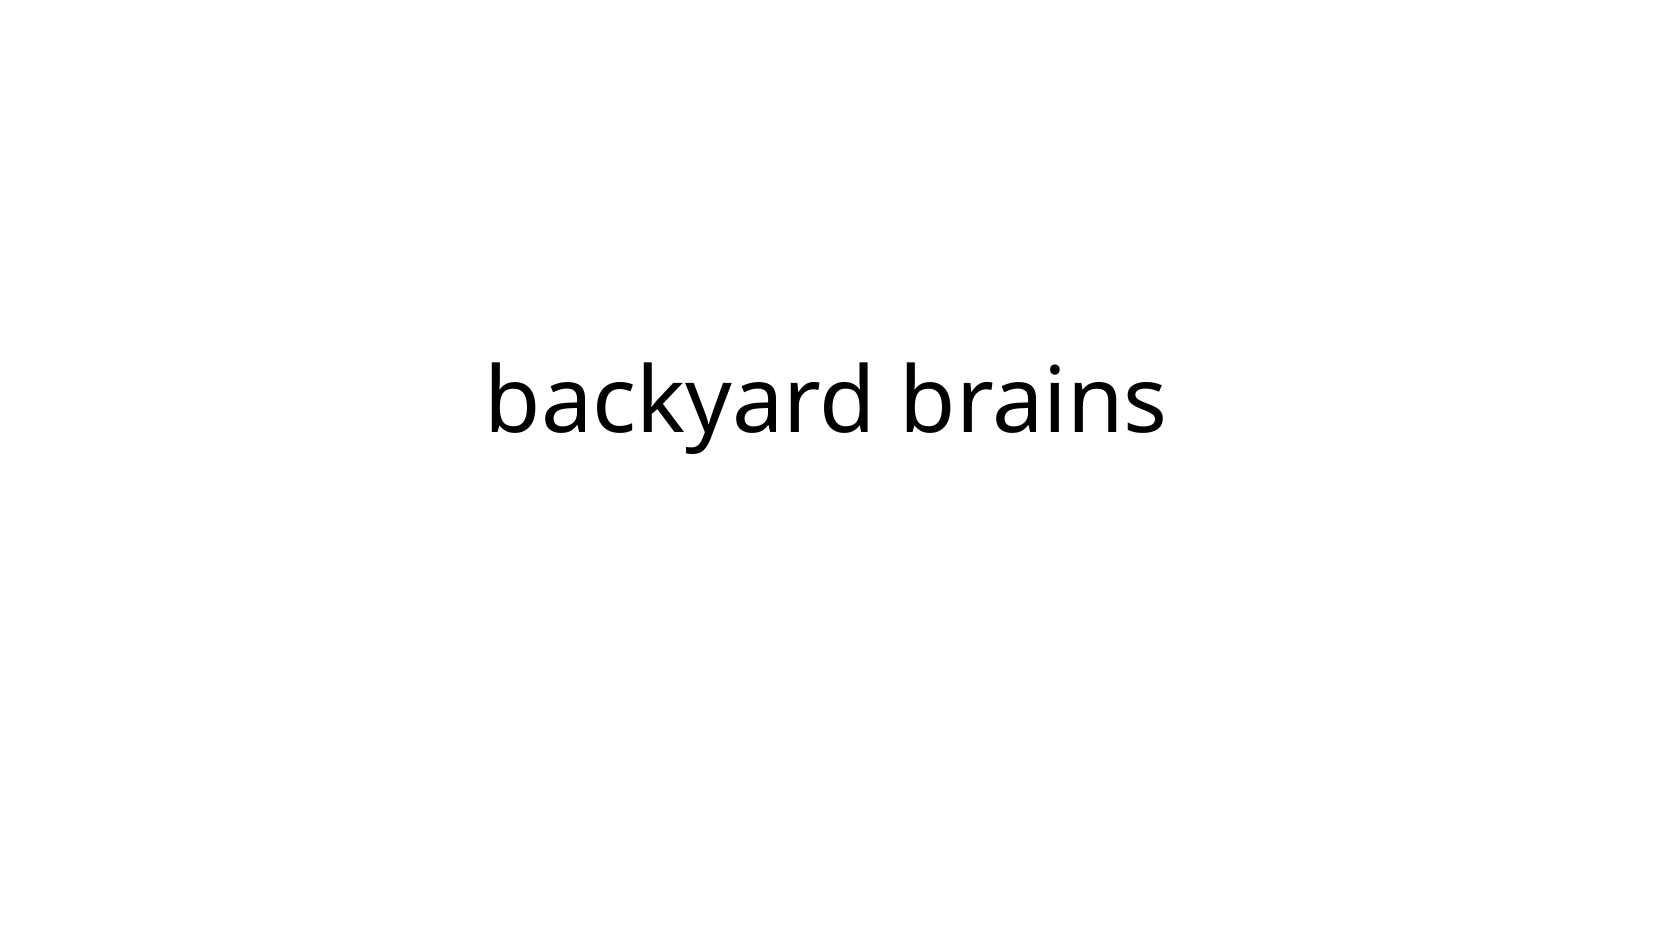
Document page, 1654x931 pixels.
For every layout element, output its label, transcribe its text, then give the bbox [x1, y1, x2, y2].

subtitle backyard brains [82, 37, 1571, 931]
